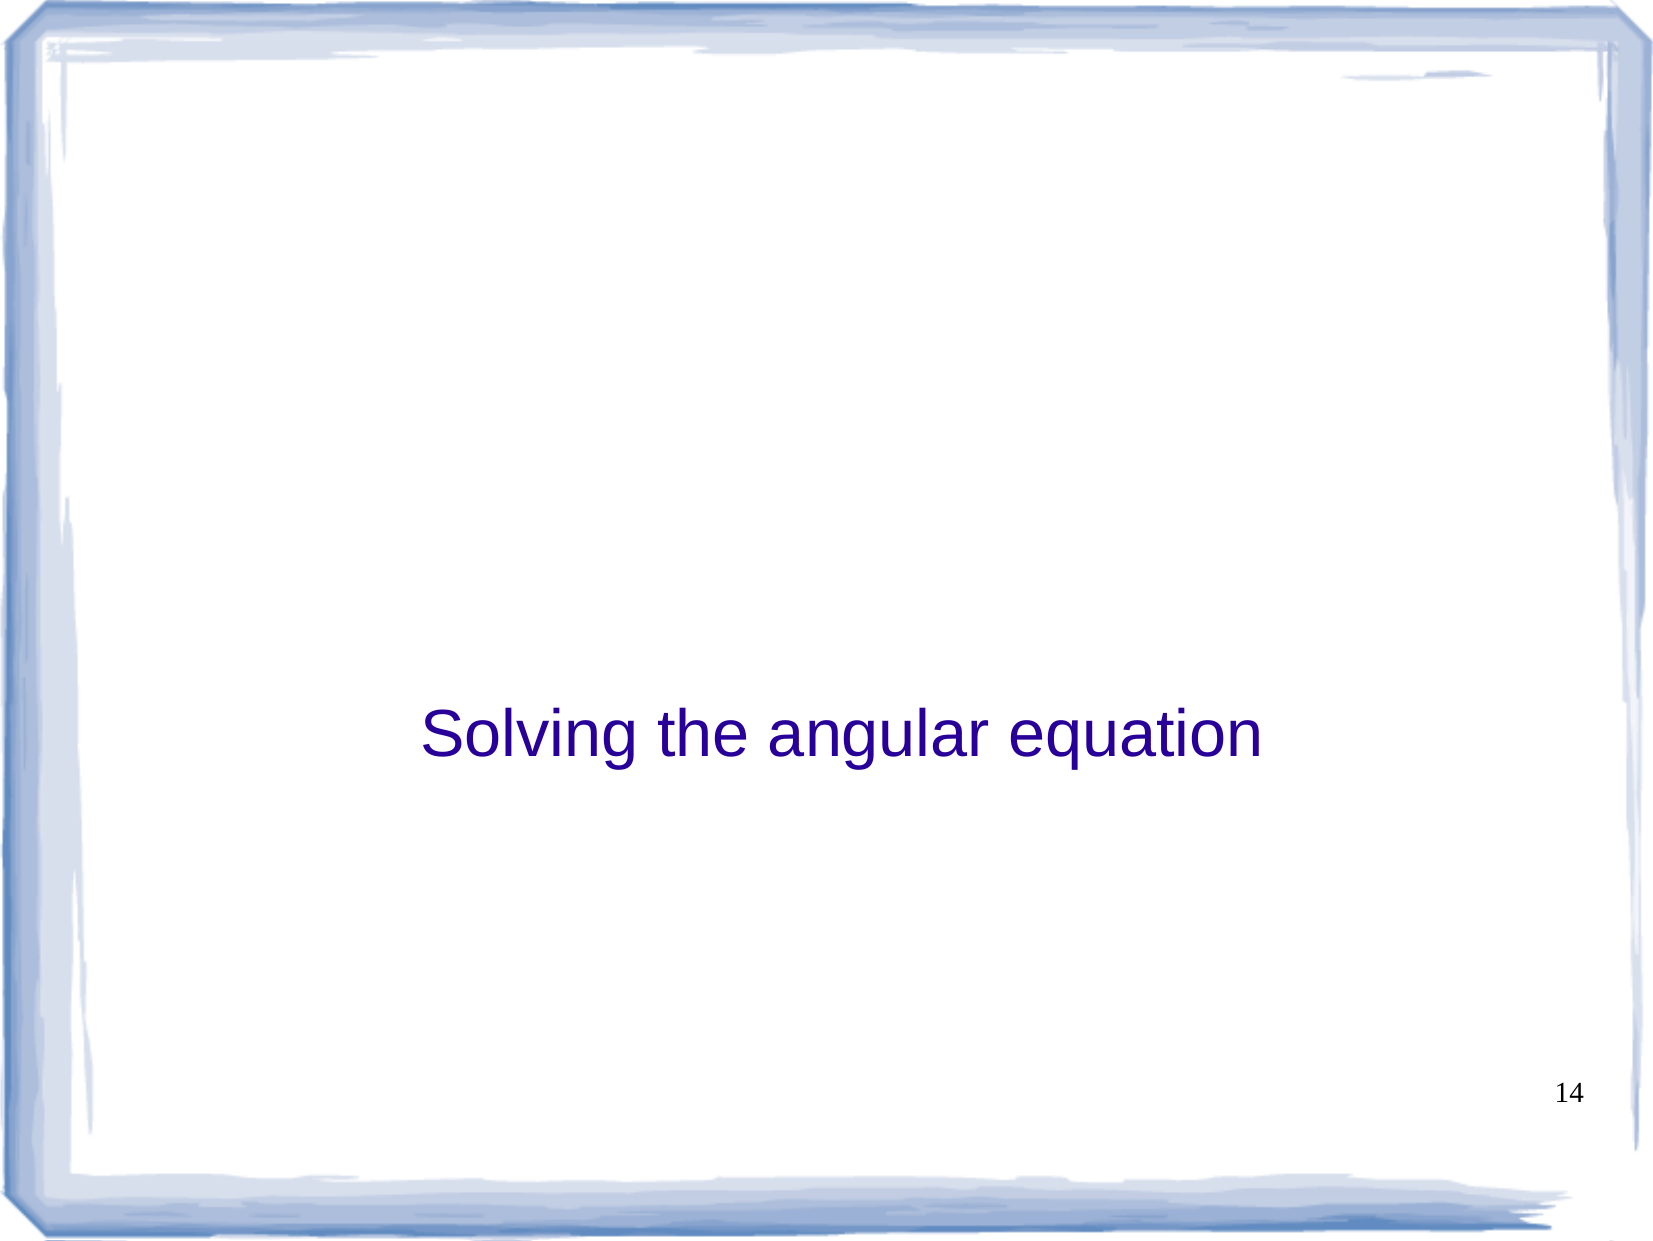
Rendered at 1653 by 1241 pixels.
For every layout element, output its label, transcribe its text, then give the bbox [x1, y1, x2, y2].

subtitle Solving the angular equation [117, 324, 1567, 1144]
picture [0, 0, 1653, 1241]
